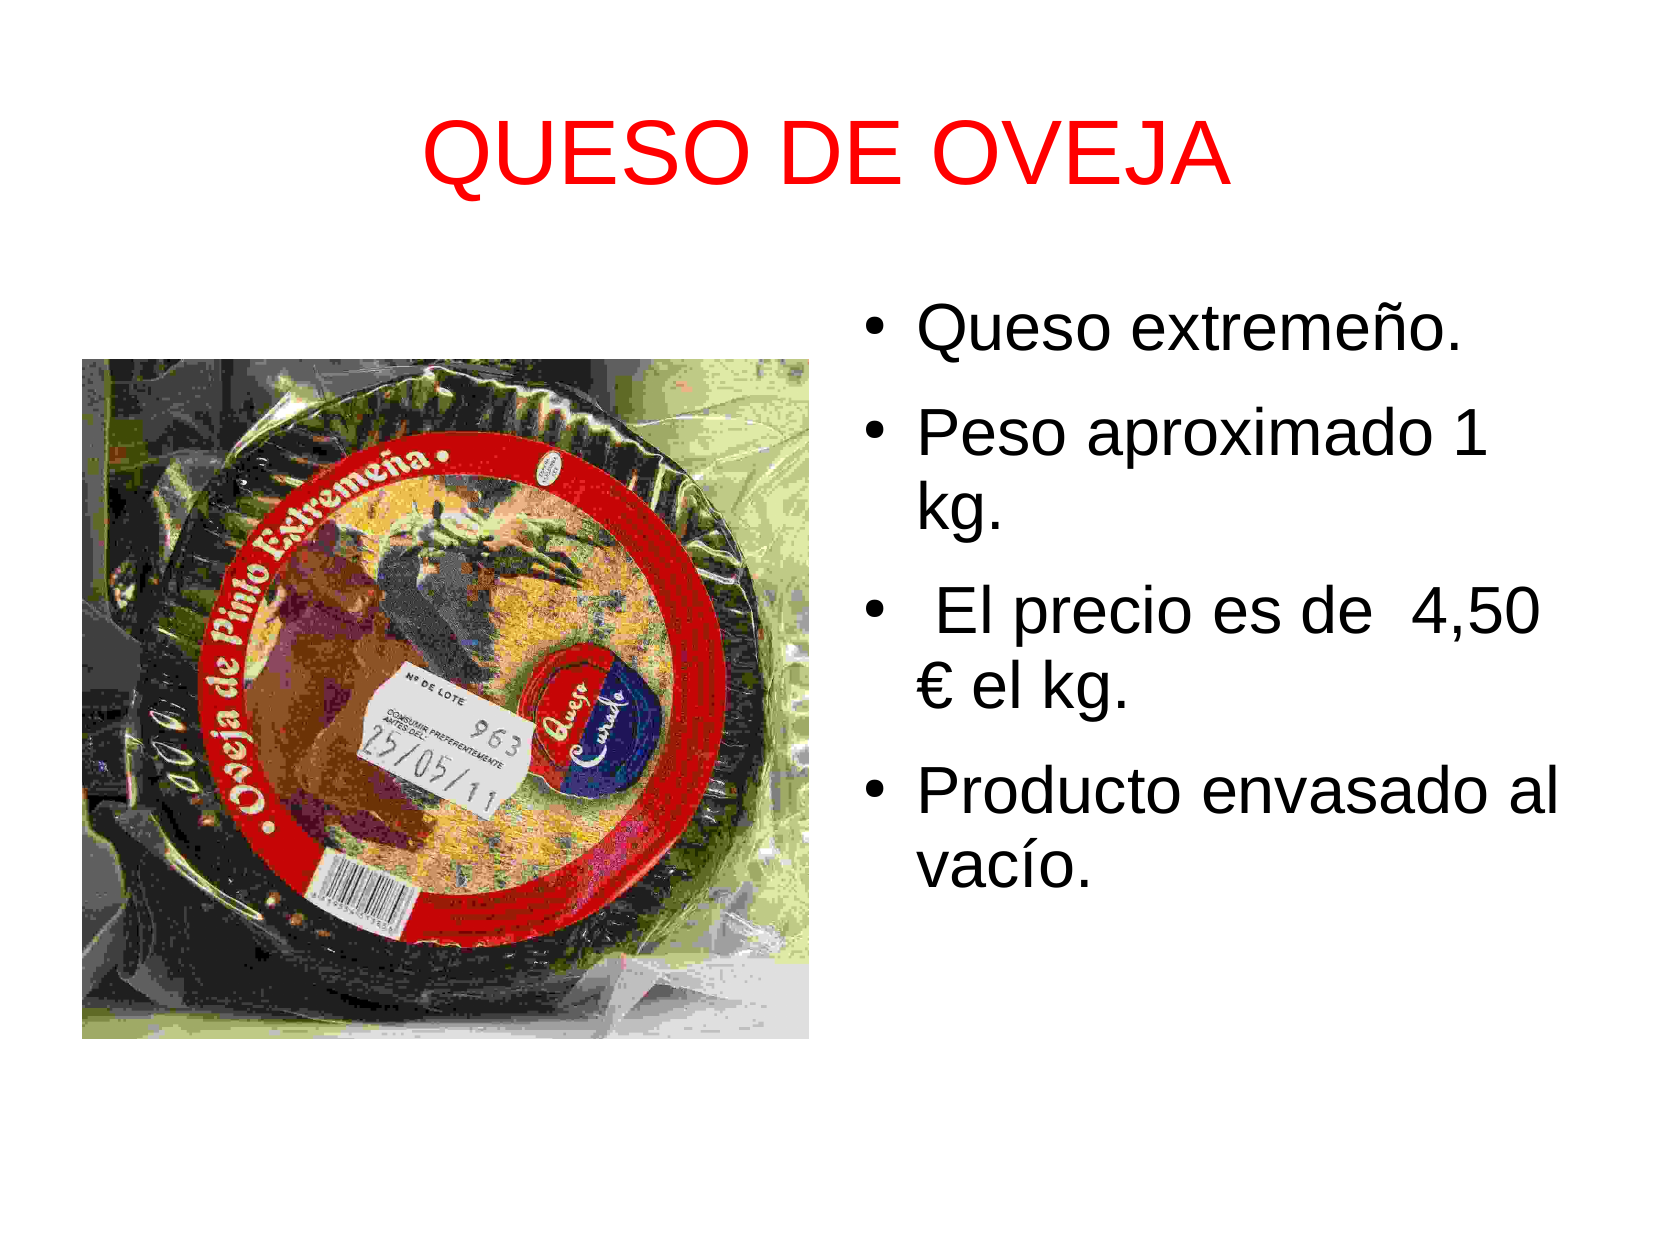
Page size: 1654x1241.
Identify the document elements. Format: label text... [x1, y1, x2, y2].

list Queso extremeño. Peso aproximado 1 kg. El precio es de 4,50 € el kg. Producto envasado al vacío. [845, 290, 1572, 1109]
picture [82, 359, 809, 1039]
title QUESO DE OVEJA [82, 49, 1571, 257]
